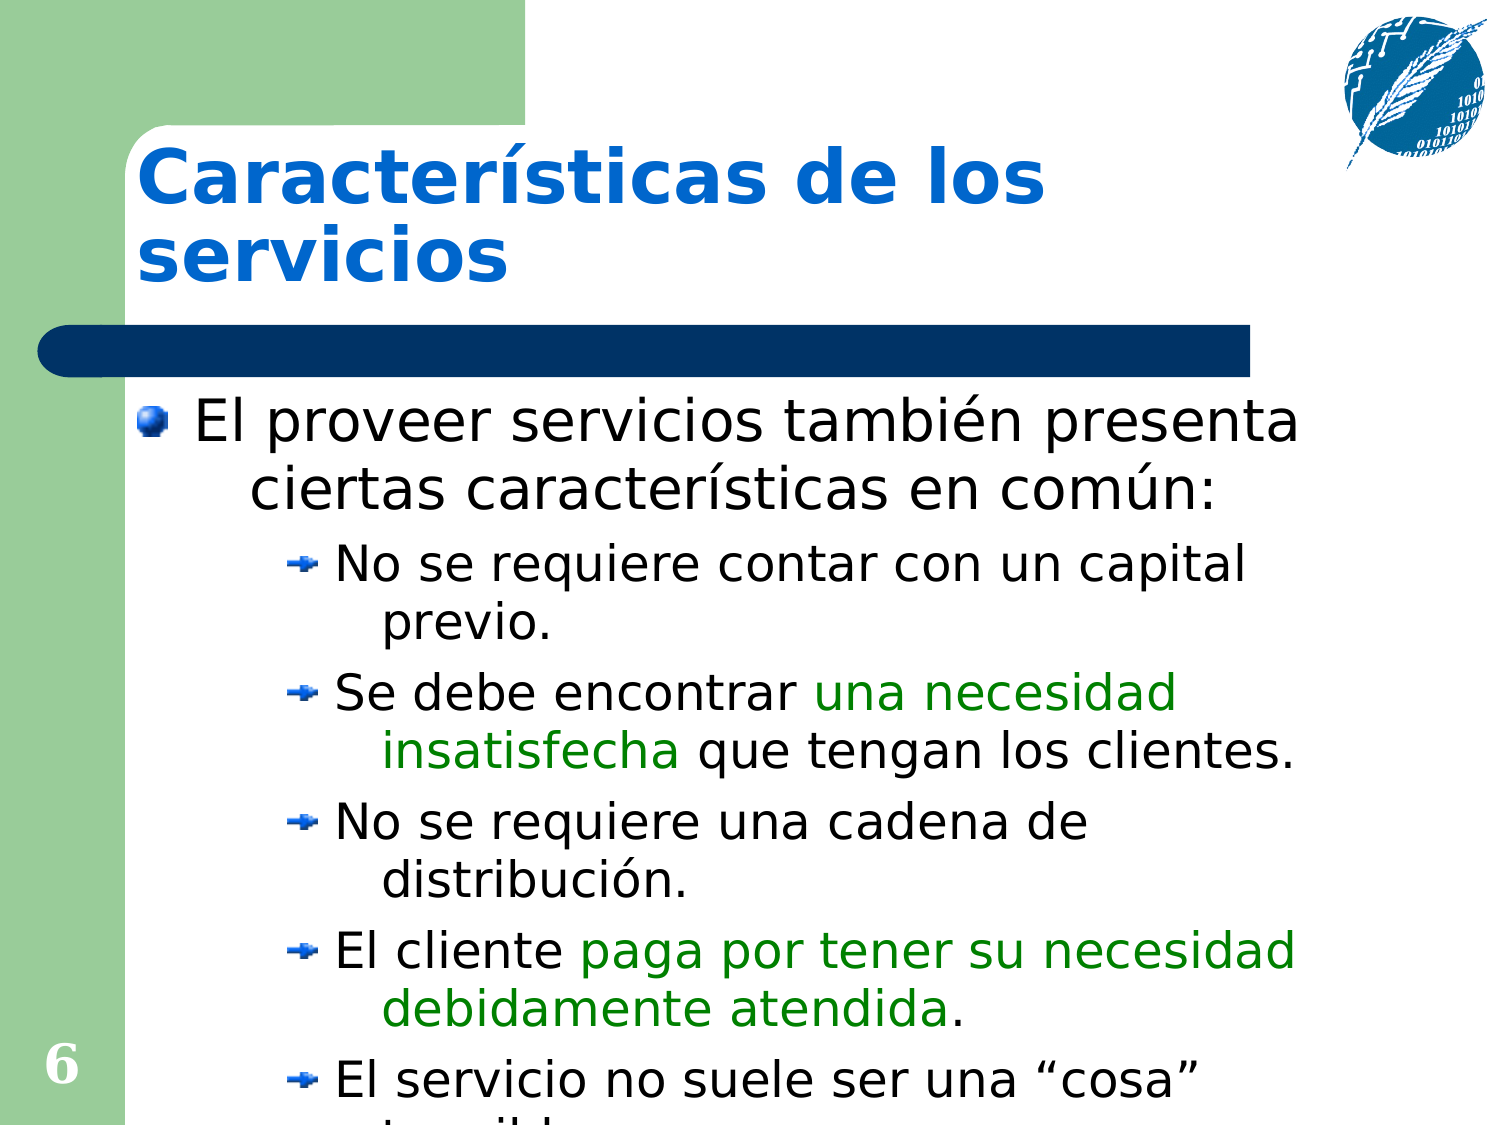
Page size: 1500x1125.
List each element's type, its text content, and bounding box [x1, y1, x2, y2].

list El proveer servicios también presenta ciertas características en común: No se requiere contar con un capital previo. Se debe encontrar una necesidad insatisfecha que tengan los clientes. No se requiere una cadena de distribución. El cliente paga por tener su necesidad debidamente atendida. El servicio no suele ser una “cosa” tangible. [137, 387, 1400, 1045]
picture [1436, 127, 1450, 136]
picture [287, 1072, 318, 1088]
picture [1341, 15, 1487, 172]
picture [1416, 140, 1425, 149]
title Características de los servicios [136, 135, 1414, 302]
picture [1427, 138, 1431, 148]
picture [1433, 139, 1440, 147]
